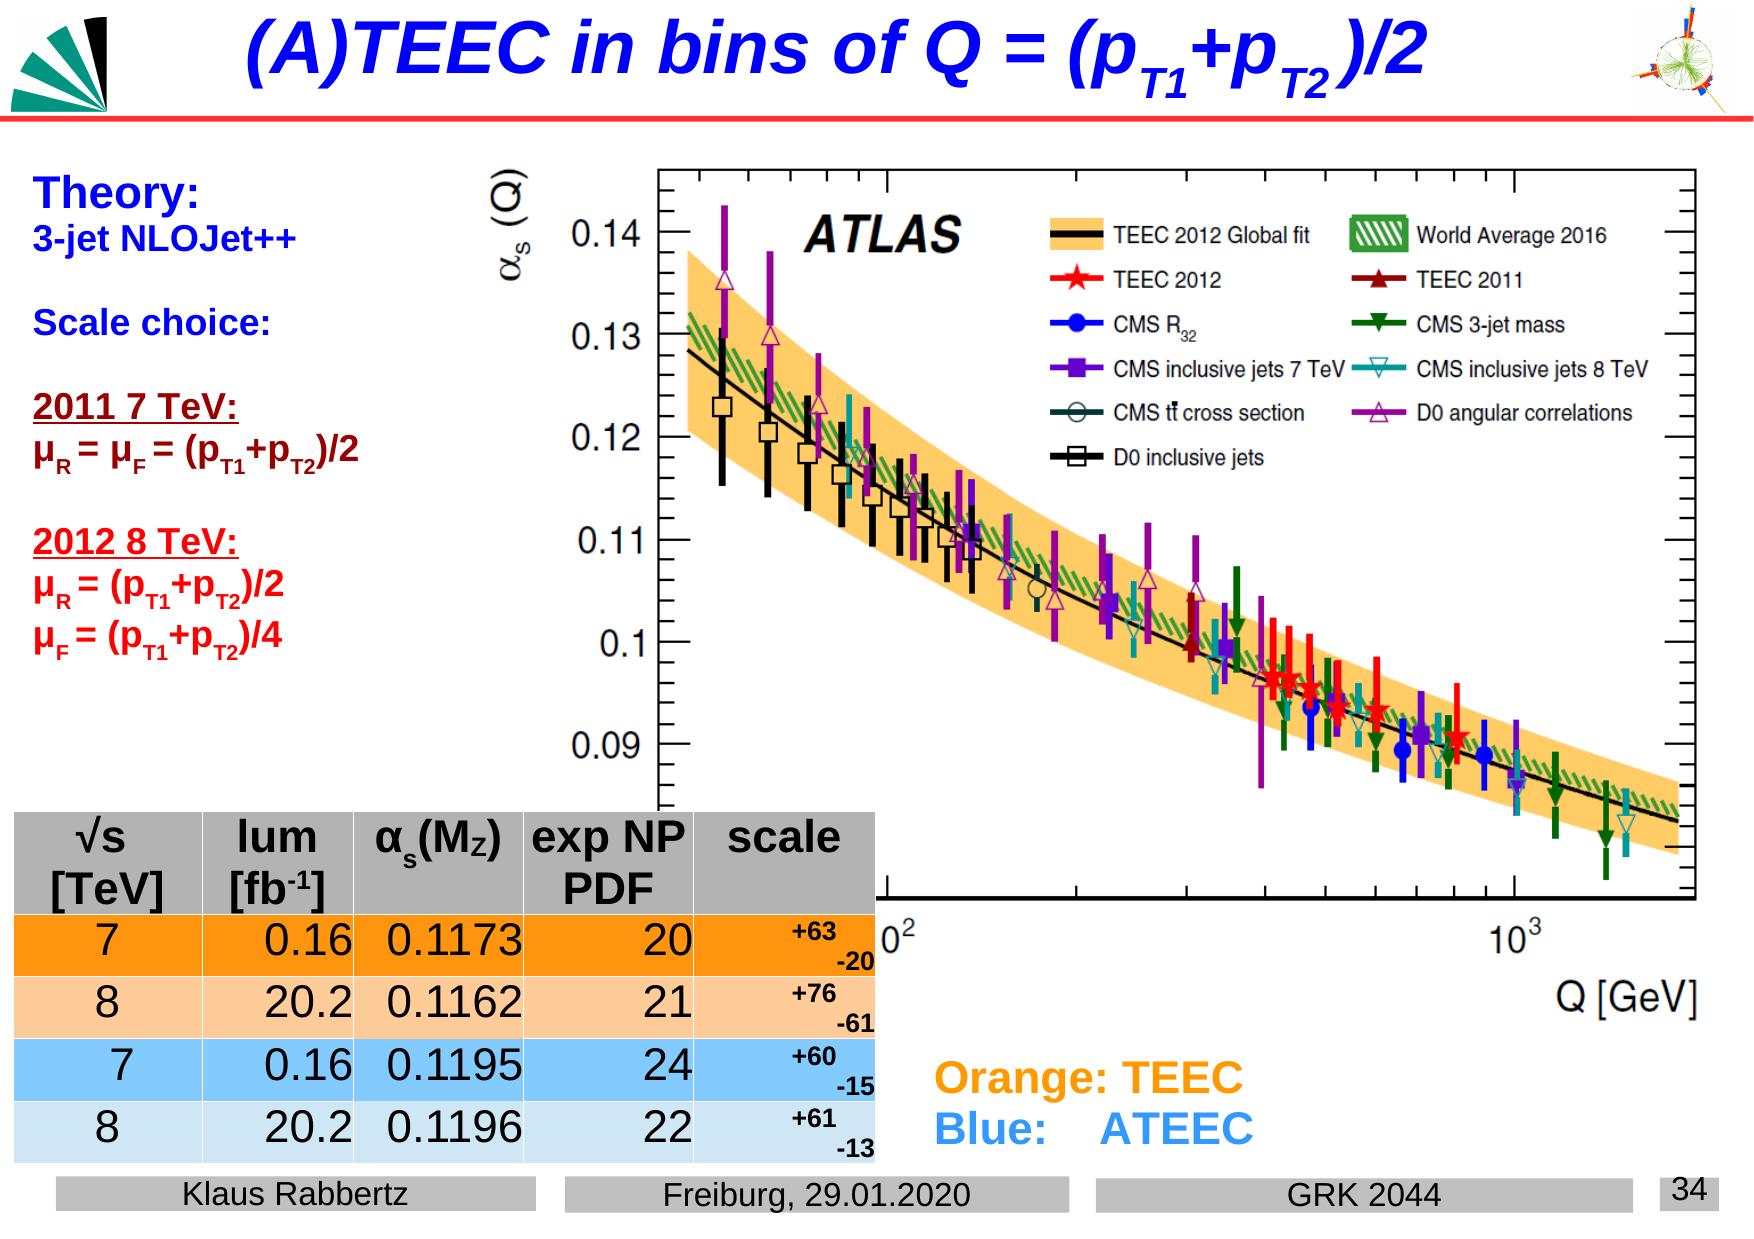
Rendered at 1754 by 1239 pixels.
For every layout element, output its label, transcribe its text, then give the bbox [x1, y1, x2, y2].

table_cell 7 [14, 915, 202, 976]
table_header scale [694, 812, 875, 914]
table_cell 7 [14, 1039, 202, 1101]
table_cell 0.1196 [354, 1101, 523, 1163]
table_cell 8 [14, 977, 202, 1038]
table_cell +60-15 [694, 1039, 875, 1101]
table_cell +61-13 [694, 1102, 875, 1163]
table_cell 8 [14, 1102, 202, 1163]
table_cell 0.1173 [354, 915, 523, 976]
table_header exp NP PDF [524, 812, 693, 914]
table_cell +63-20 [694, 915, 875, 976]
table_cell 20.2 [203, 1102, 353, 1163]
table_cell 24 [524, 1039, 693, 1101]
table_cell 20.2 [203, 977, 353, 1038]
table_cell 0.16 [203, 915, 353, 976]
table_cell +76-61 [694, 977, 875, 1038]
table_cell 0.1195 [354, 1039, 523, 1101]
table_cell 0.16 [203, 1039, 353, 1101]
table_header lum [fb-1] [203, 812, 353, 914]
picture [11, 17, 107, 113]
title (A)TEEC in bins of Q = (pT1+pT2 )/2 [129, 0, 1545, 114]
text_box Orange: TEEC Blue: ATEEC [921, 1046, 1273, 1161]
picture [1631, 5, 1739, 113]
table_cell 0.1162 [354, 977, 523, 1039]
picture [481, 155, 1708, 1029]
table_header √s [TeV] [14, 812, 202, 914]
table_header αs(MZ) [354, 812, 523, 914]
text_box Theory: 3-jet NLOJet++ Scale choice: 2011 7 TeV: μR = μF = (pT1+pT2)/2 2012 8 TeV: μR = (pT1+pT2)/2 μF = (pT1+pT2)/4 [20, 160, 372, 671]
table_cell 22 [524, 1102, 693, 1163]
table_cell 20 [524, 915, 693, 976]
table_cell 21 [524, 977, 693, 1038]
